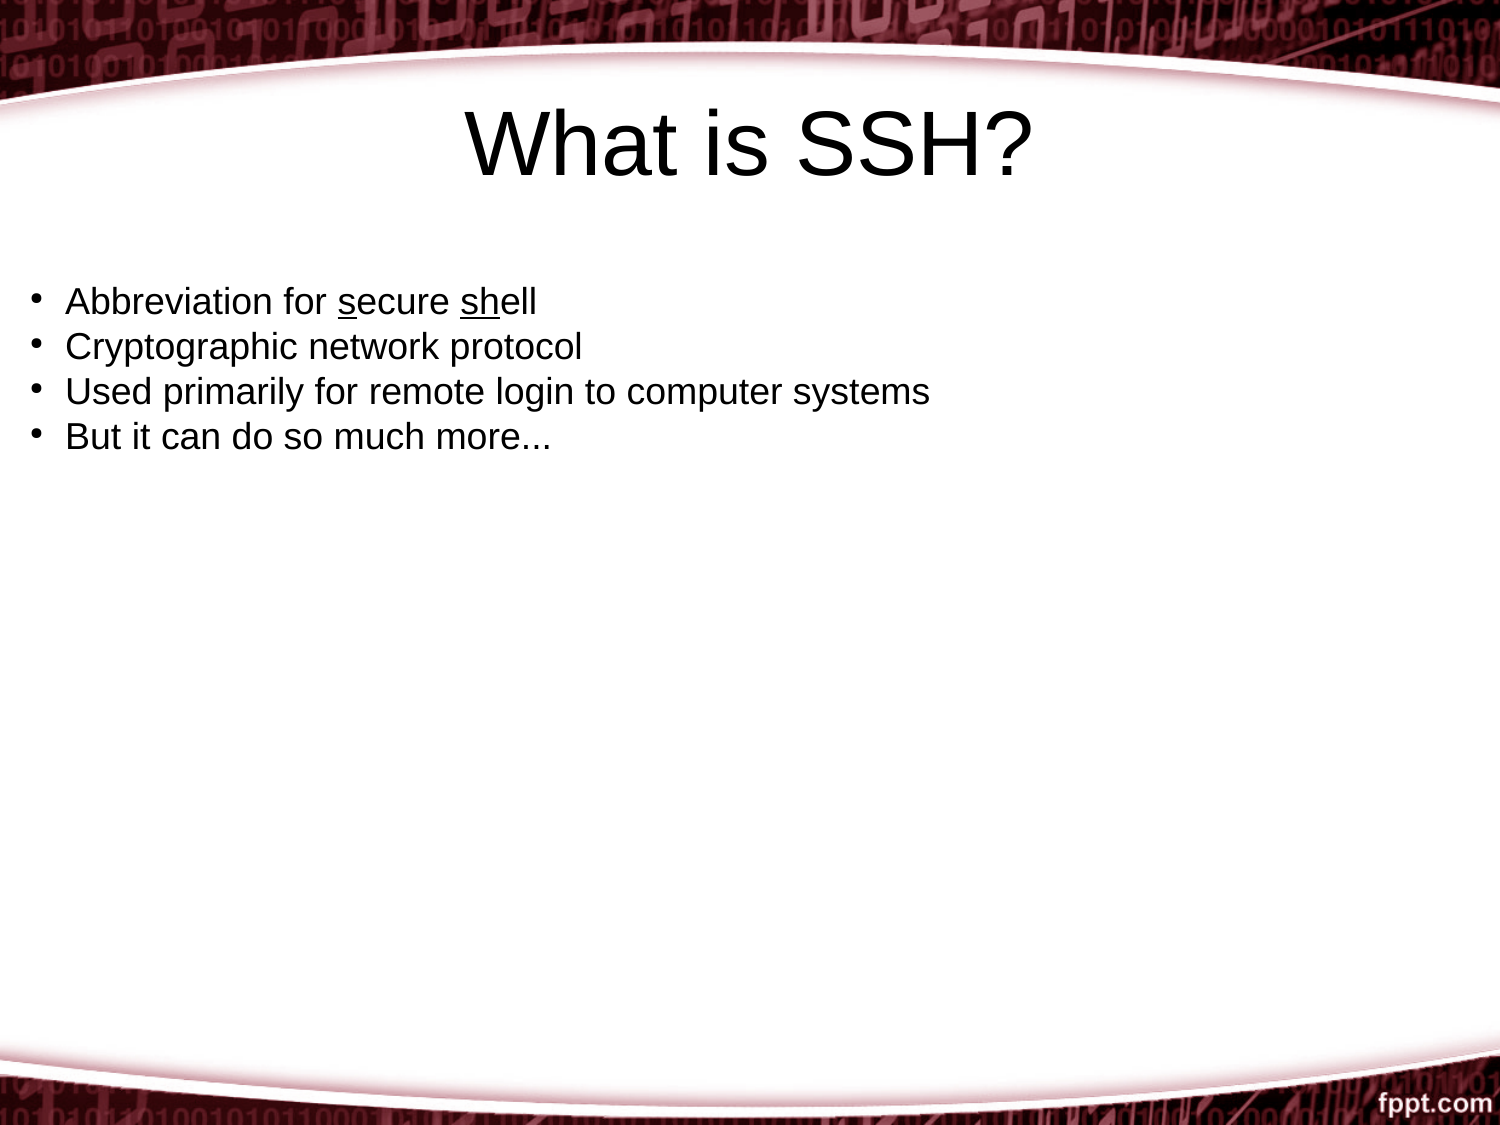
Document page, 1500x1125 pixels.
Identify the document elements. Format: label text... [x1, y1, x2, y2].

title What is SSH? [75, 45, 1426, 224]
picture [0, 0, 1500, 1125]
text_box Abbreviation for secure shell Cryptographic network protocol Used primarily for remote login to computer systems But it can do so much more... [15, 224, 1486, 510]
